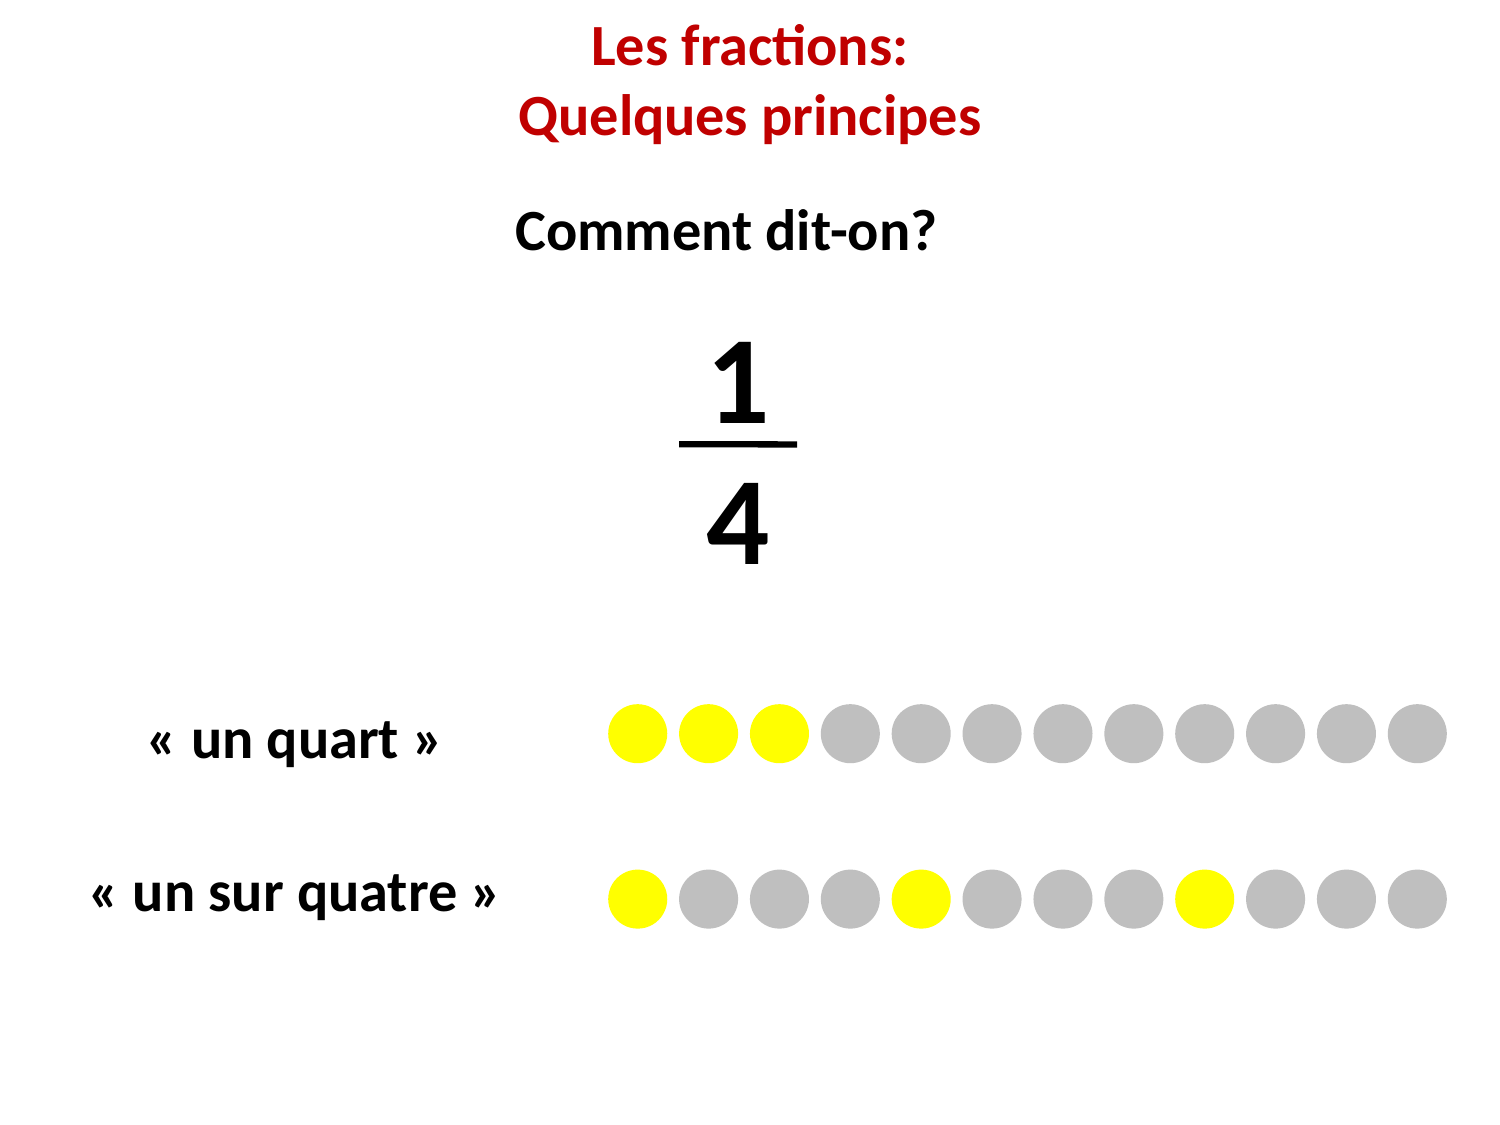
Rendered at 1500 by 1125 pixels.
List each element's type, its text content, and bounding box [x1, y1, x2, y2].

text_box [1033, 704, 1093, 764]
text_box Les fractions: Quelques principes [312, 0, 1187, 155]
text_box 4 [679, 432, 798, 598]
text_box [891, 704, 951, 764]
text_box [608, 704, 668, 764]
text_box [820, 869, 880, 929]
text_box [1316, 869, 1376, 929]
text_box [1175, 869, 1235, 929]
text_box [962, 869, 1022, 929]
text_box [749, 704, 809, 764]
text_box [1246, 704, 1306, 764]
text_box [1033, 869, 1093, 929]
text_box [962, 704, 1022, 764]
text_box [749, 869, 809, 929]
text_box 1 [679, 290, 798, 432]
text_box [1104, 869, 1164, 929]
text_box Comment dit-on? [112, 184, 1341, 270]
text_box [1246, 869, 1306, 929]
text_box [1175, 704, 1235, 764]
text_box [1387, 869, 1447, 929]
text_box [608, 869, 668, 929]
text_box [679, 869, 739, 929]
text_box [1316, 704, 1376, 764]
text_box « un quart » [29, 692, 561, 778]
text_box [679, 704, 739, 764]
text_box [891, 869, 951, 929]
text_box « un sur quatre » [29, 846, 561, 931]
text_box [1387, 704, 1447, 764]
text_box [1104, 704, 1164, 764]
text_box [820, 704, 880, 764]
